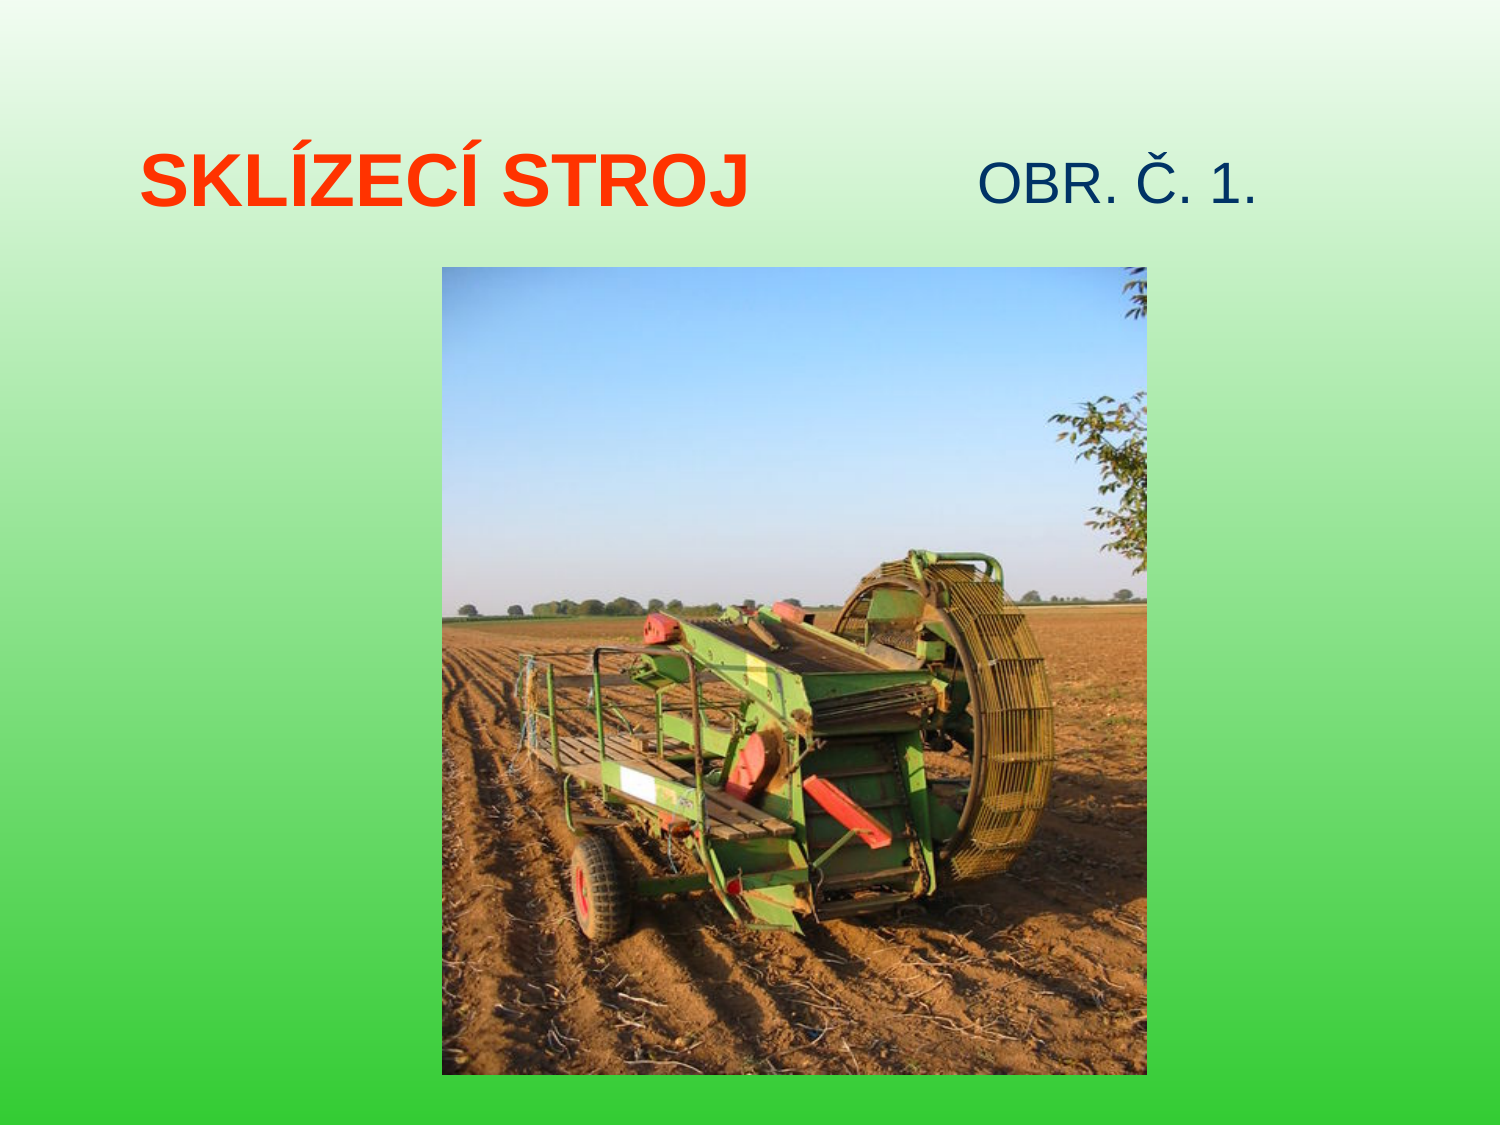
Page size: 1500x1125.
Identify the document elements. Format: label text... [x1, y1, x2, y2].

text_box OBR. Č. 1. [962, 137, 1424, 223]
title SKLÍZECÍ STROJ [124, 66, 1401, 231]
picture [442, 267, 1147, 1075]
